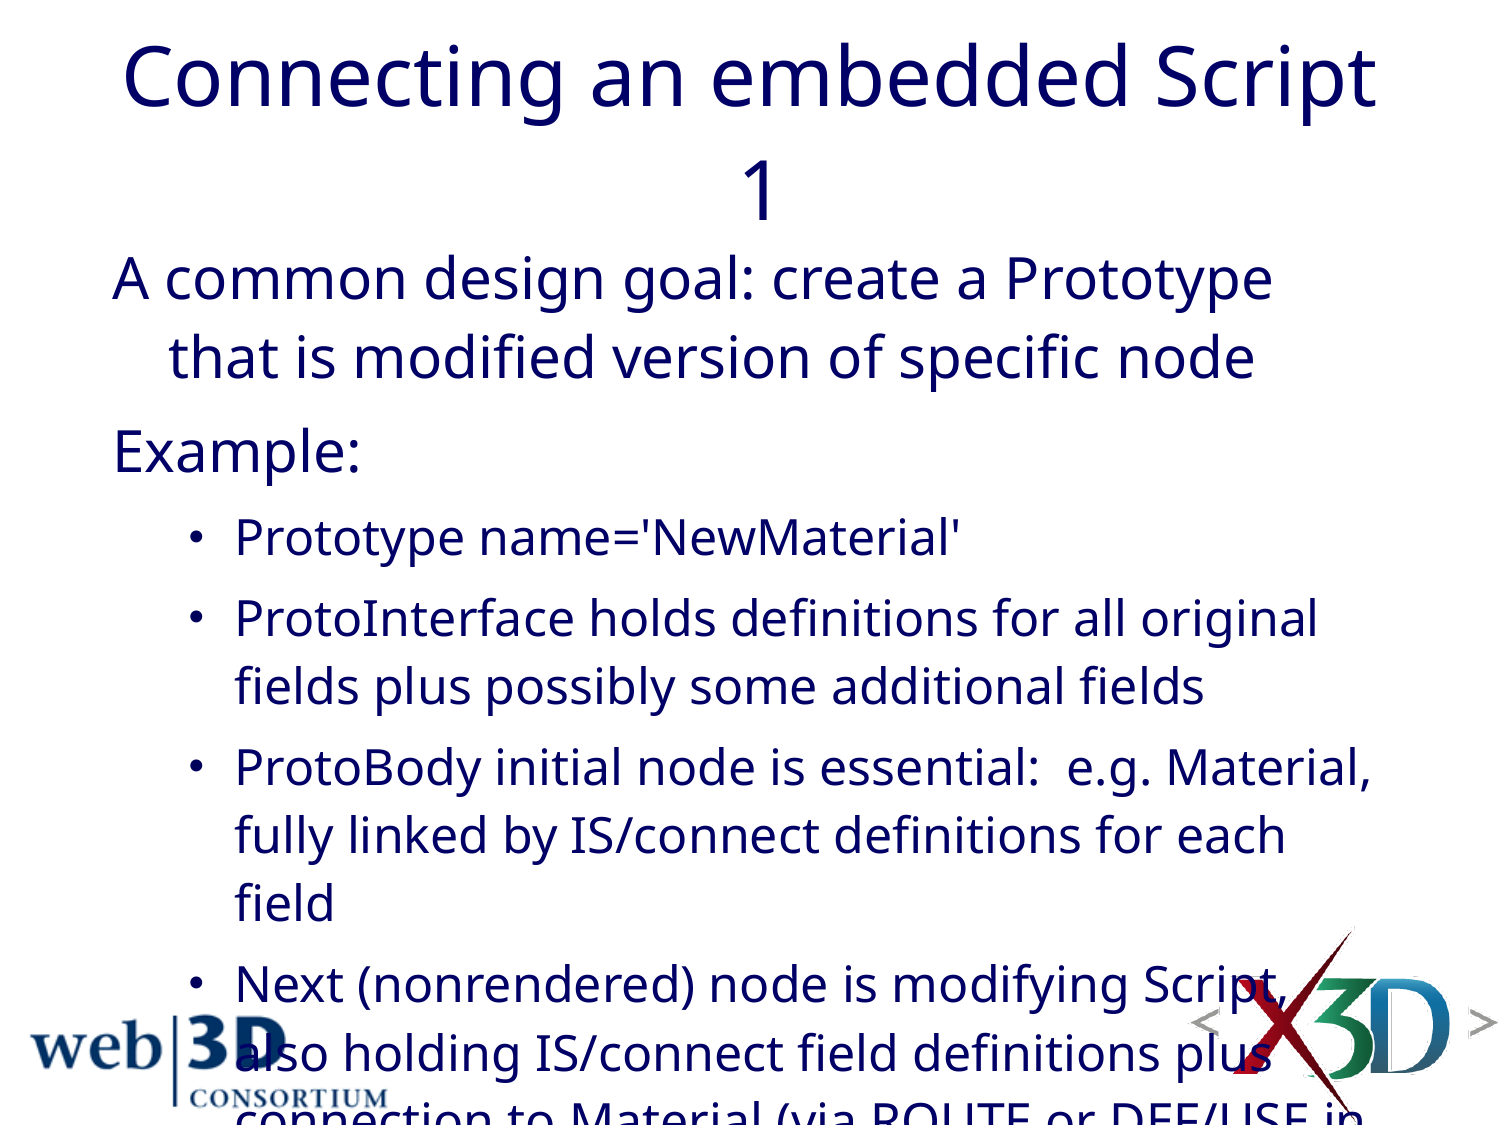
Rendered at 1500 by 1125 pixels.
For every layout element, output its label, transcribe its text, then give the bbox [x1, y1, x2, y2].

picture [1344, 1115, 1358, 1125]
list A common design goal: create a Prototype that is modified version of specific node Example: Prototype name='NewMaterial' ProtoInterface holds definitions for all original fields plus possibly some additional fields ProtoBody initial node is essential: e.g. Material, fully linked by IS/connect definitions for each field Next (nonrendered) node is modifying Script, also holding IS/connect field definitions plus connection to Material (via ROUTE or DEF/USE in a field) [112, 237, 1388, 1080]
picture [1187, 926, 1500, 1125]
title Connecting an embedded Script 1 [112, 44, 1388, 218]
picture [12, 998, 413, 1118]
